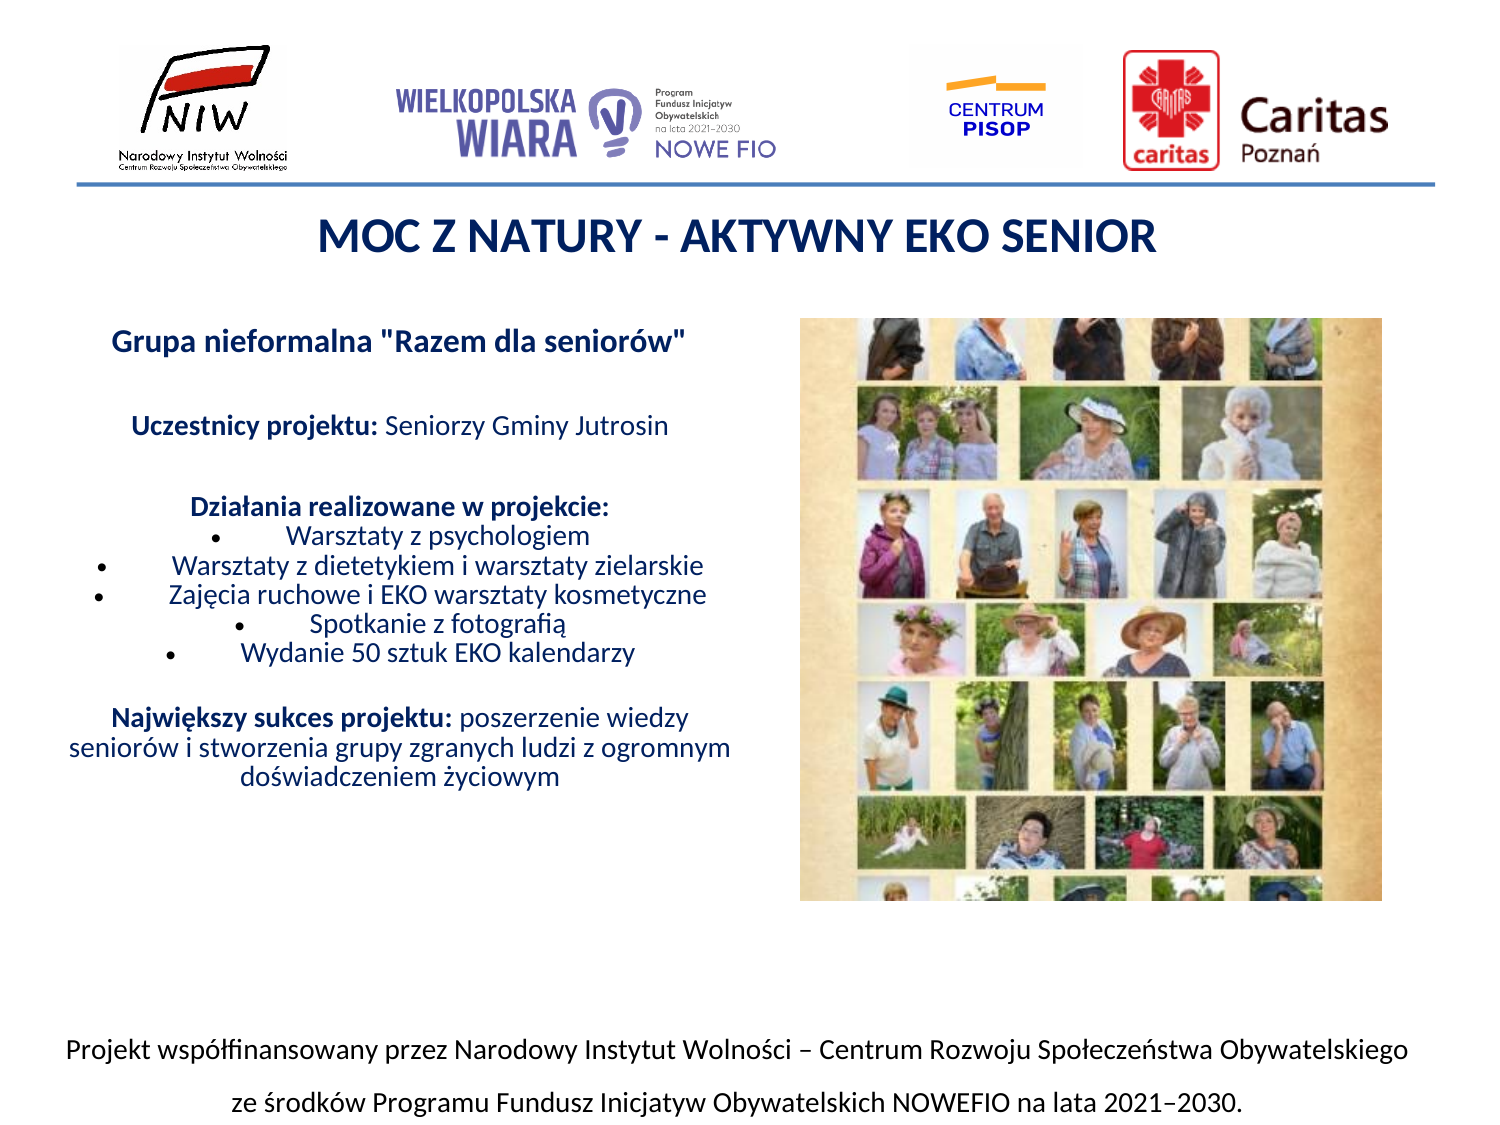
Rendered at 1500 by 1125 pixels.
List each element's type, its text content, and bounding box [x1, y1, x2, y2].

picture [800, 318, 1382, 901]
text_box Grupa nieformalna "Razem dla seniorów" Uczestnicy projektu: Seniorzy Gminy Jutrosin Działania realizowane w projekcie: Warsztaty z psychologiem Warsztaty z dietetykiem i warsztaty zielarskie Zajęcia ruchowe i EKO warsztaty kosmetyczne Spotkanie z fotografią Wydanie 50 sztuk EKO kalendarzy Największy sukces projektu: poszerzenie wiedzy seniorów i stworzenia grupy zgranych ludzi z ogromnym doświadczeniem życiowym [43, 320, 756, 1016]
text_box MOC Z NATURY - AKTYWNY EKO SENIOR [279, 207, 1196, 343]
